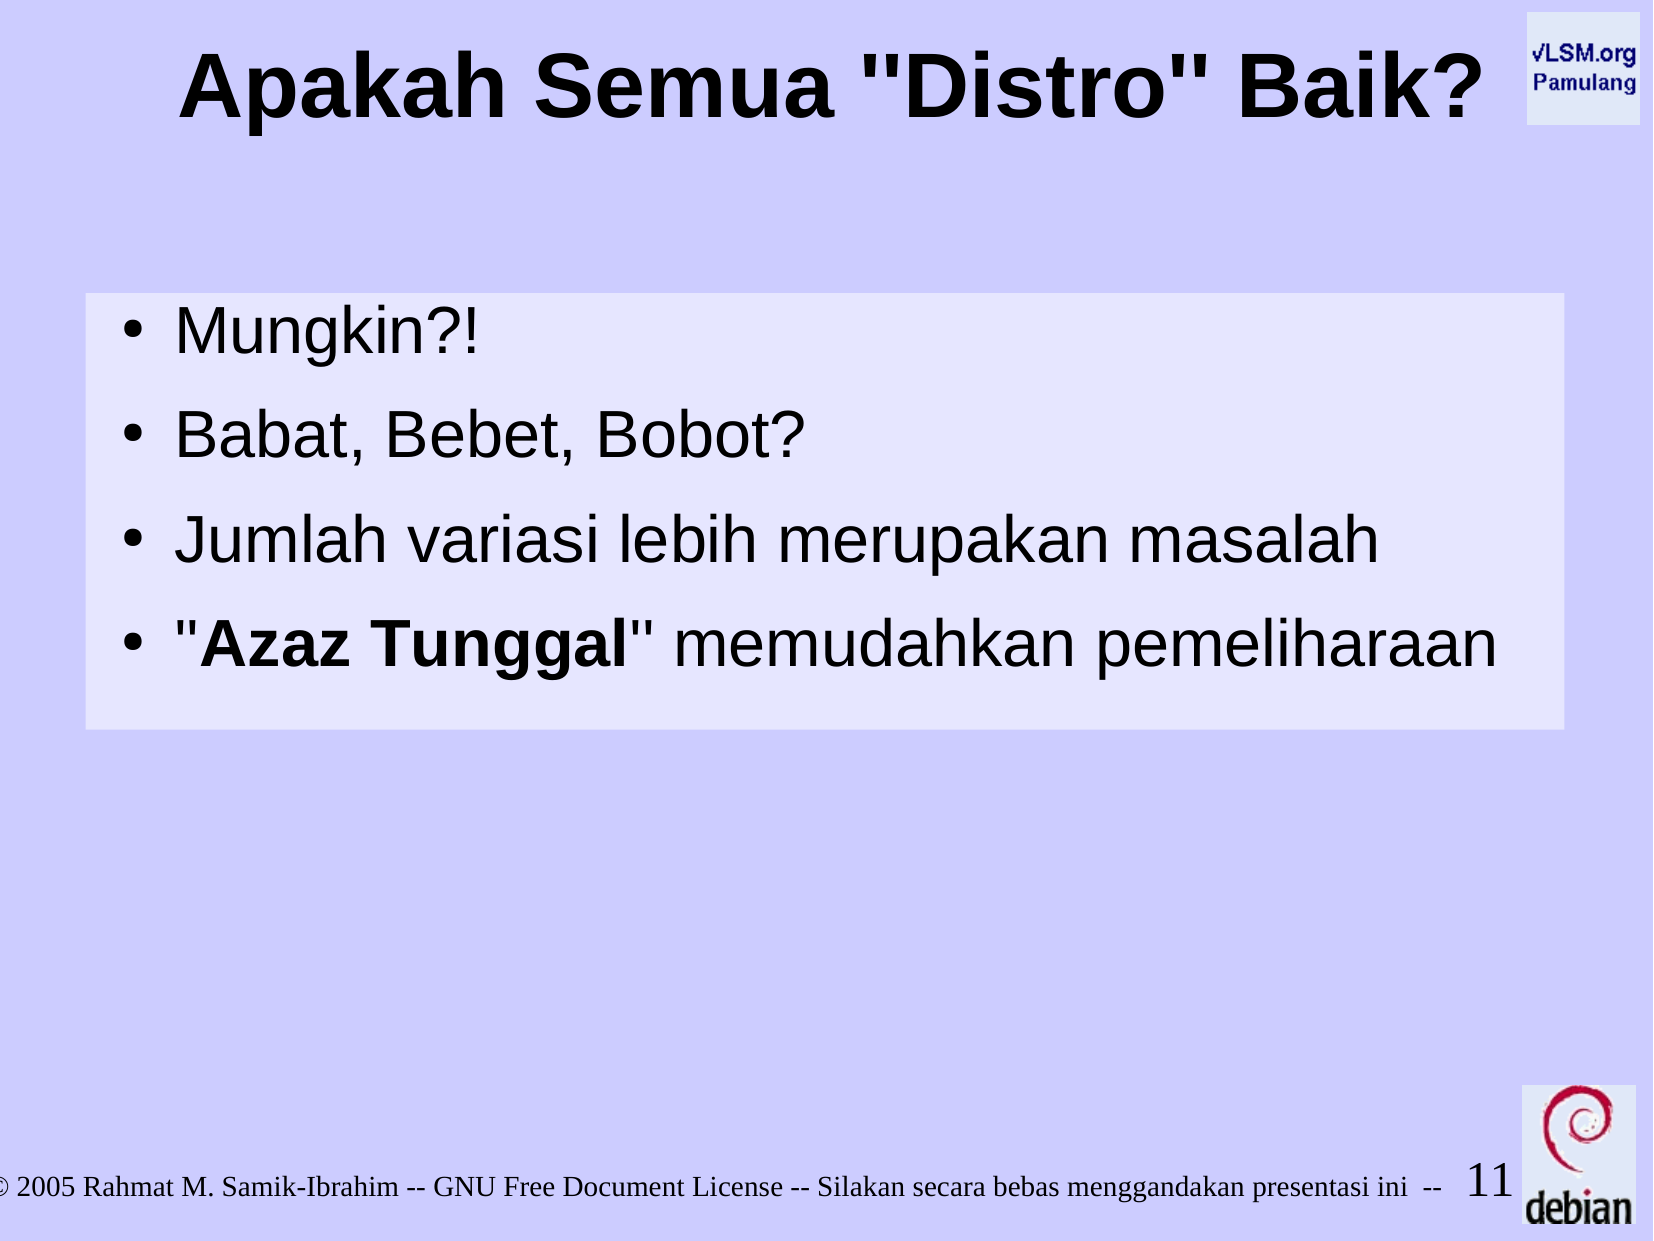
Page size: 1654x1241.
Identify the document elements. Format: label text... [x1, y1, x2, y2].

list Mungkin?! Babat, Bebet, Bobot? Jumlah variasi lebih merupakan masalah ''Azaz Tunggal'' memudahkan pemeliharaan [85, 293, 1565, 730]
title Apakah Semua ''Distro'' Baik? [40, 31, 1625, 142]
picture [1527, 12, 1640, 125]
picture [1522, 1085, 1636, 1224]
